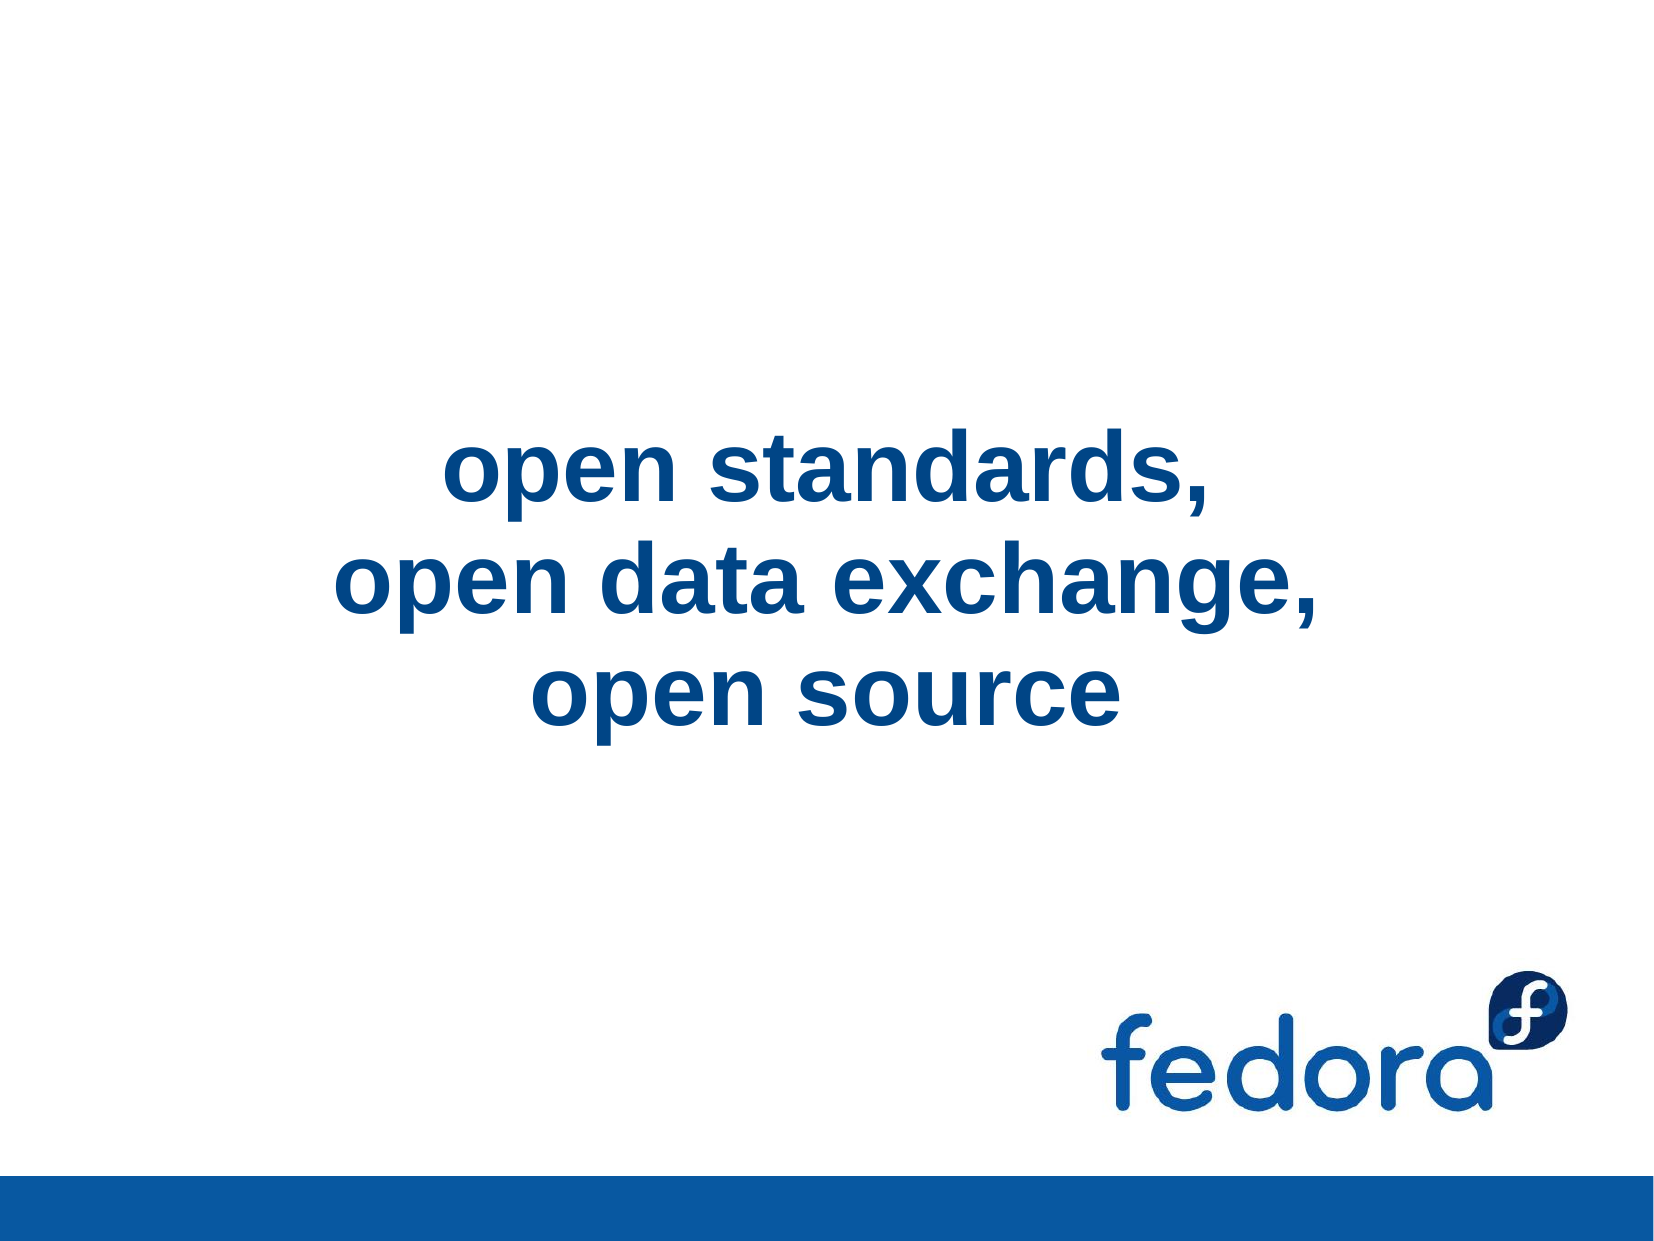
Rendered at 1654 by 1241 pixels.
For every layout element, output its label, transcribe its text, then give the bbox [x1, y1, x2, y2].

title open standards, open data exchange, open source [82, 56, 1571, 1102]
picture [0, 1176, 1654, 1241]
picture [1087, 958, 1576, 1125]
